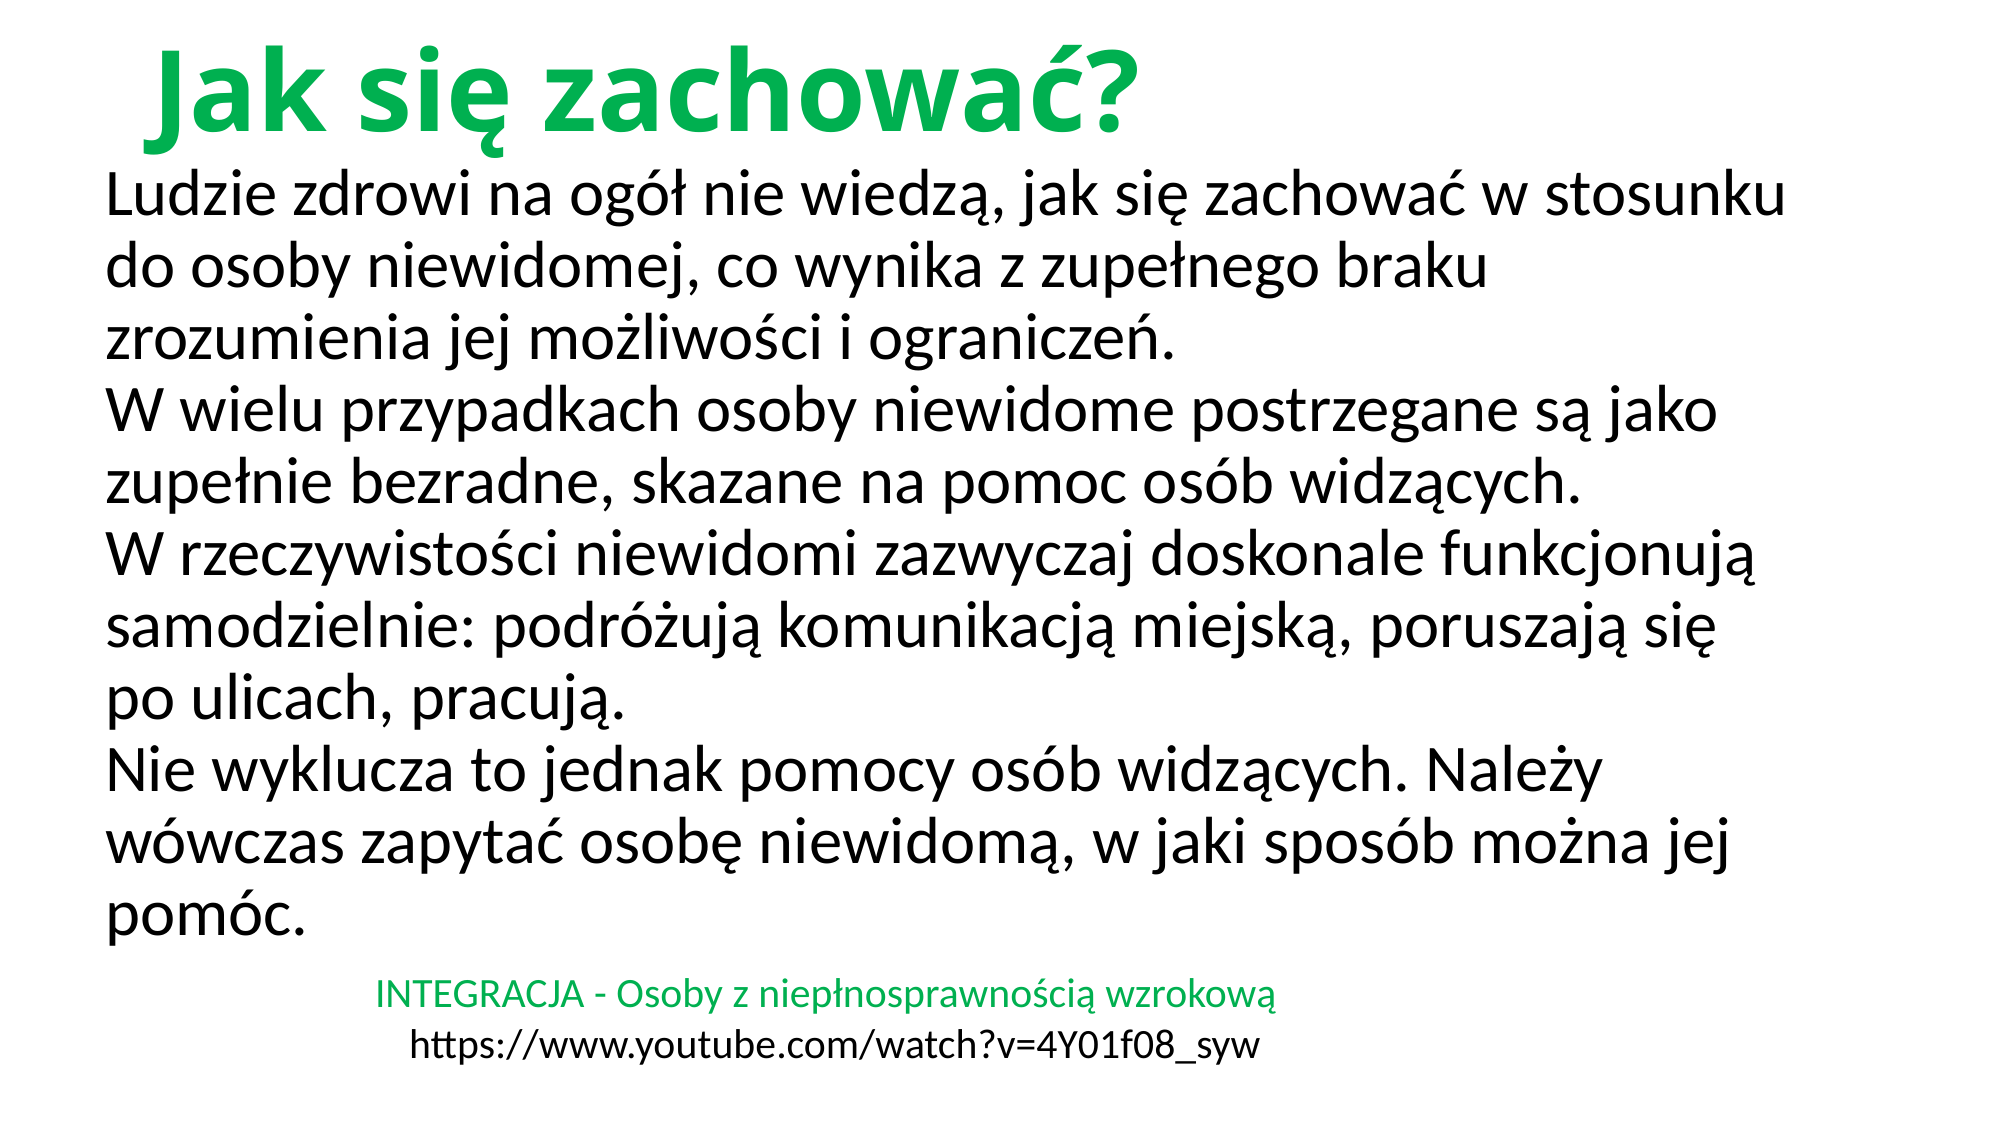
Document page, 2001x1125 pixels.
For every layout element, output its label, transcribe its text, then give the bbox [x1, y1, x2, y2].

title Jak się zachować? [137, 0, 1863, 193]
list Ludzie zdrowi na ogół nie wiedzą, jak się zachować w stosunku do osoby niewidomej, co wynika z zupełnego braku zrozumienia jej możliwości i ograniczeń. W wielu przypadkach osoby niewidome postrzegane są jako zupełnie bezradne, skazane na pomoc osób widzących. W rzeczywistości niewidomi zazwyczaj doskonale funkcjonują samodzielnie: podróżują komunikacją miejską, poruszają się po ulicach, pracują. Nie wyklucza to jednak pomocy osób widzących. Należy wówczas zapytać osobę niewidomą, w jaki sposób można jej pomóc. INTEGRACJA - Osoby z niepłnosprawnością wzrokową https://www.youtube.com/watch?v=4Y01f08_syw [90, 149, 1816, 1125]
